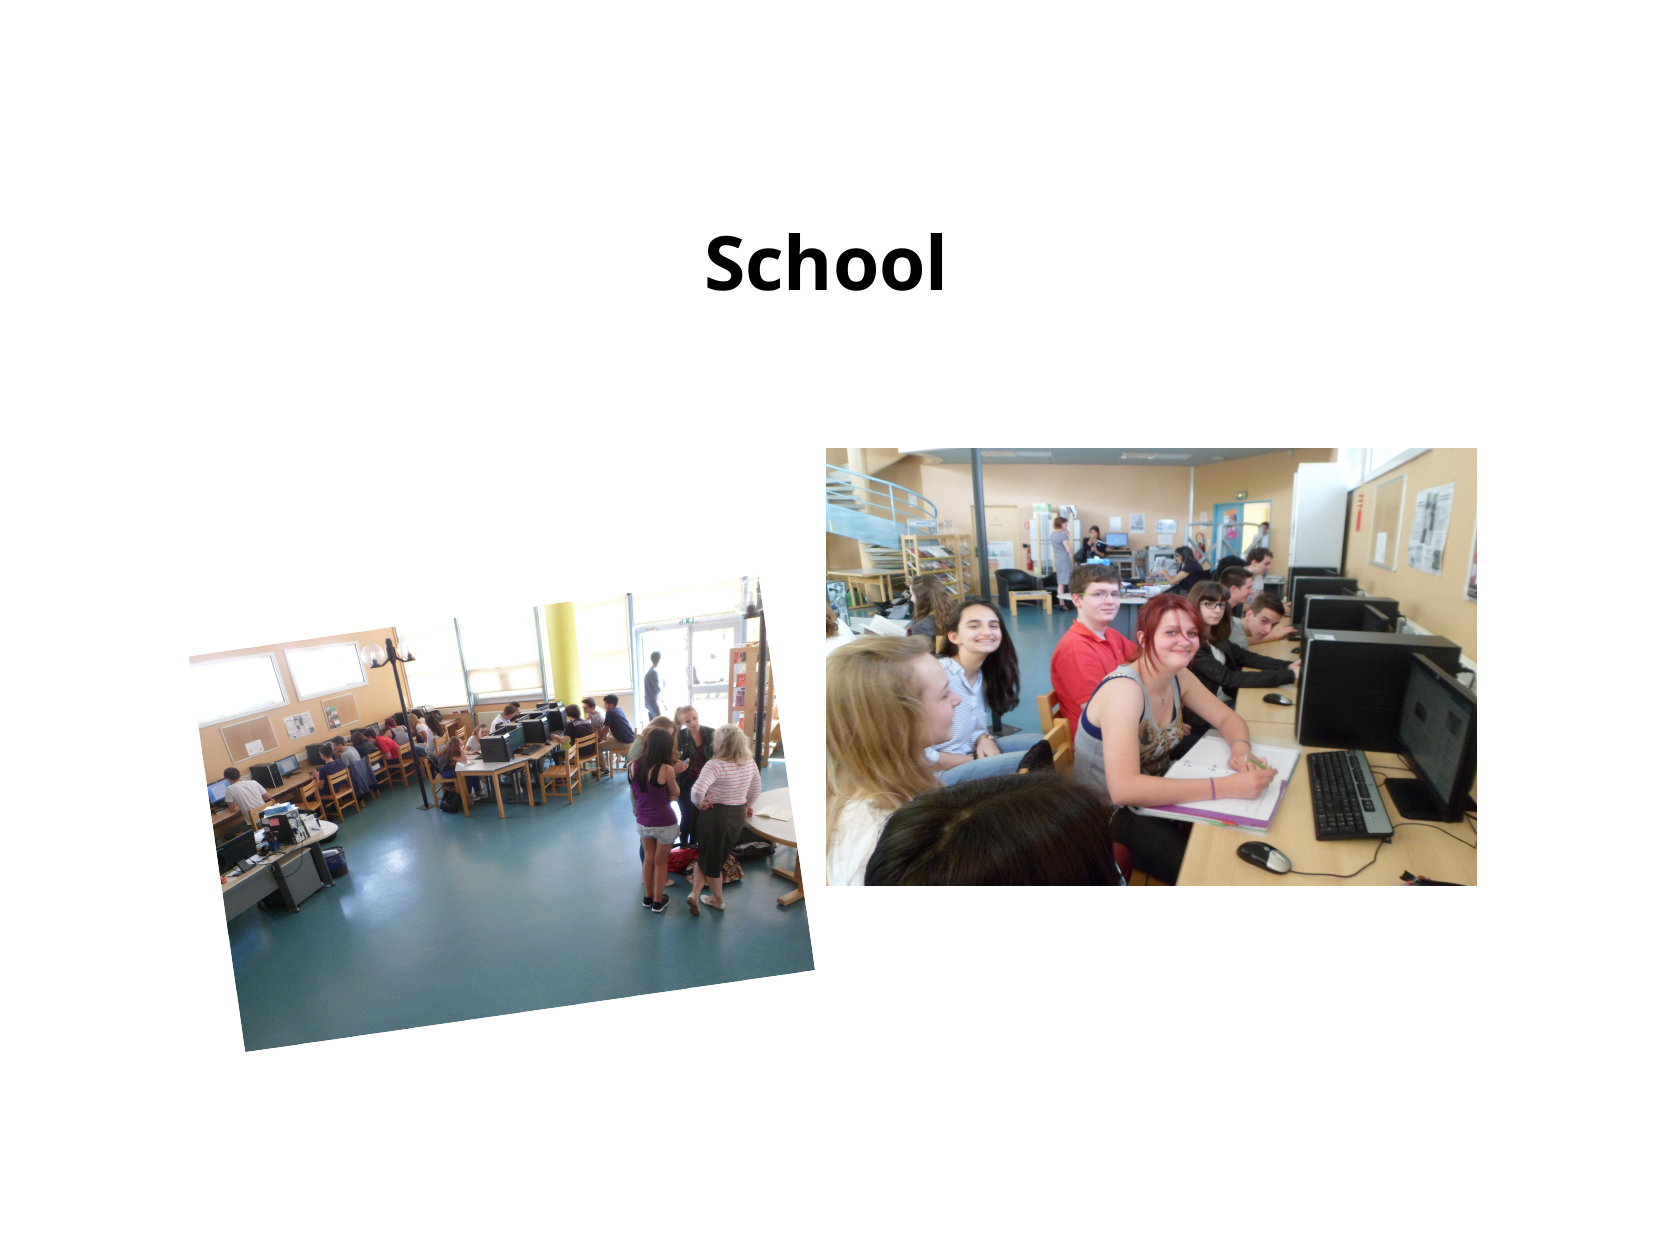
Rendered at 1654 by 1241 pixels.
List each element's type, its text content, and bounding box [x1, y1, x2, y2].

picture [826, 448, 1477, 886]
subtitle School [82, 49, 1571, 473]
picture [188, 574, 815, 1052]
